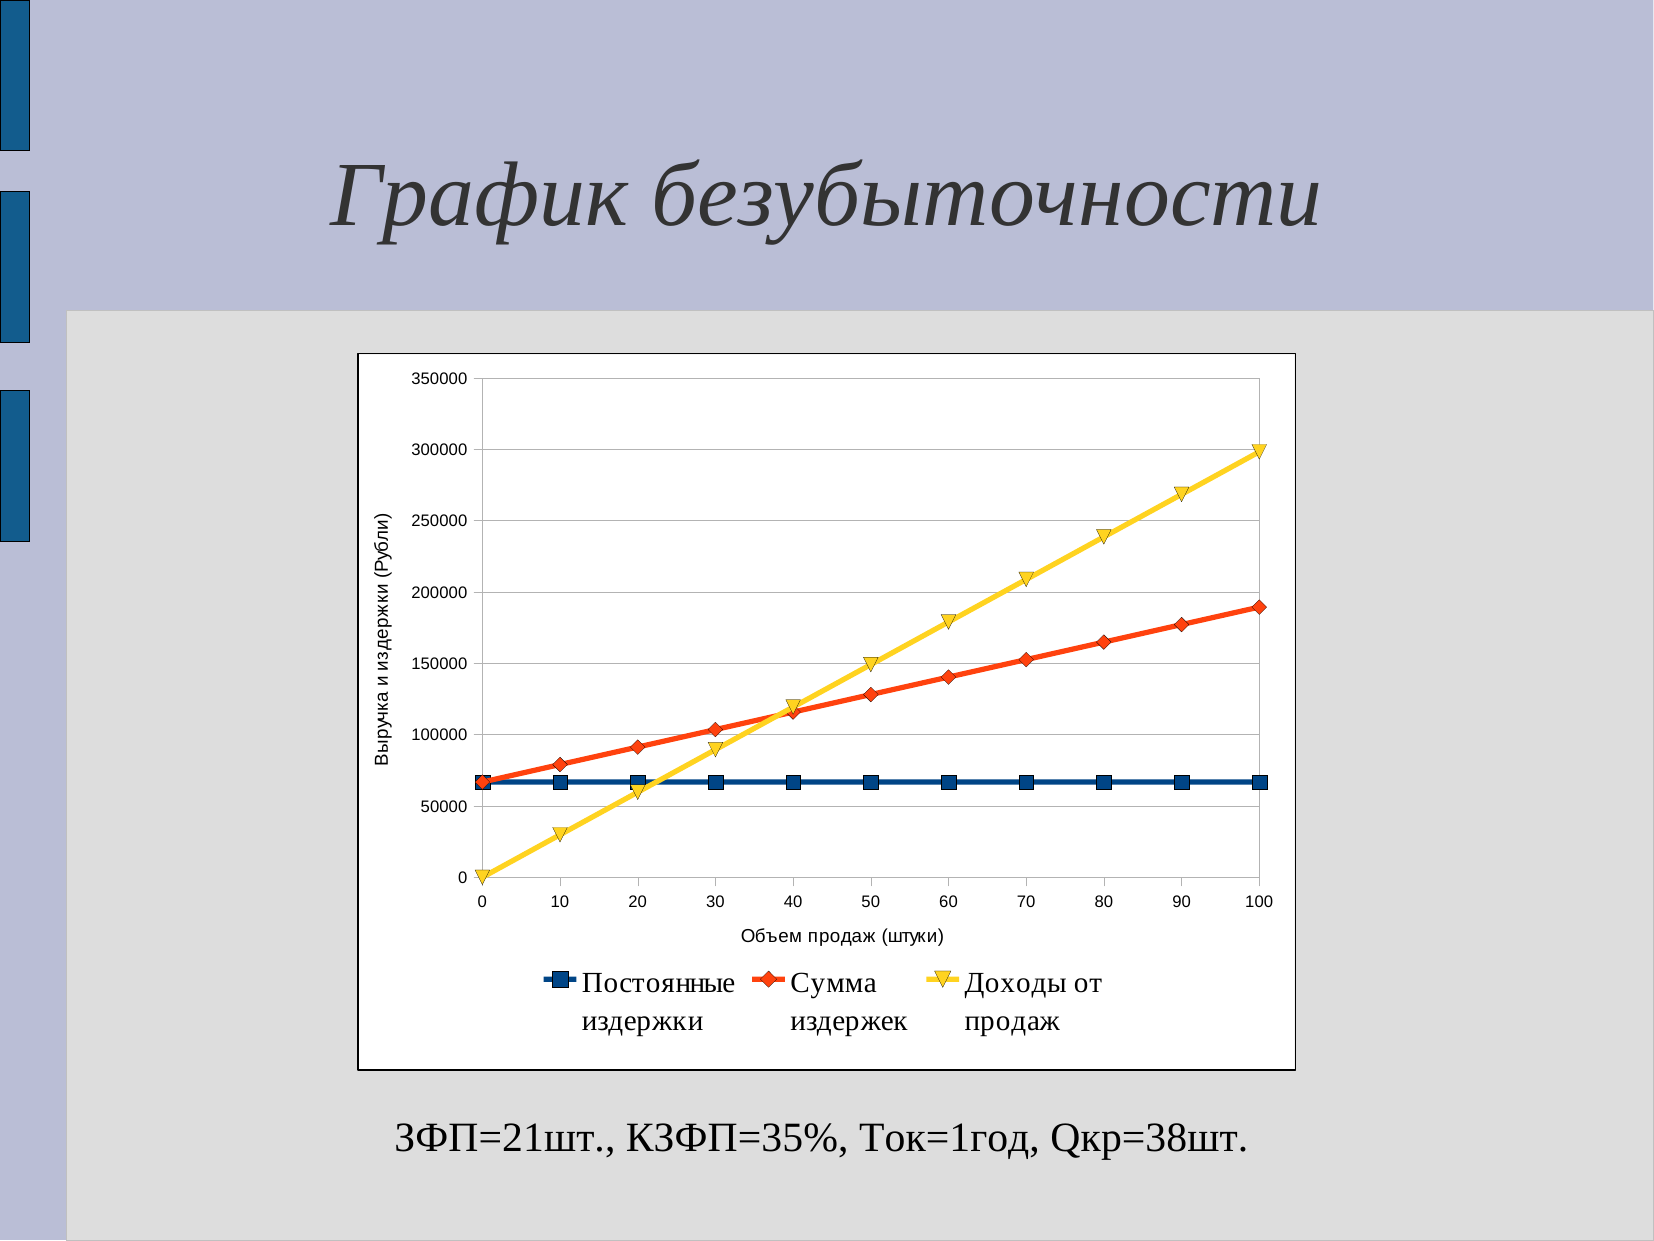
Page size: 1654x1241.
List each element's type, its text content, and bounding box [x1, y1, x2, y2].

picture [358, 354, 1295, 1070]
subtitle ЗФП=21шт., КЗФП=35%, Ток=1год, Qкр=38шт. [354, 1092, 1300, 1182]
title График безубыточности [121, 91, 1534, 299]
